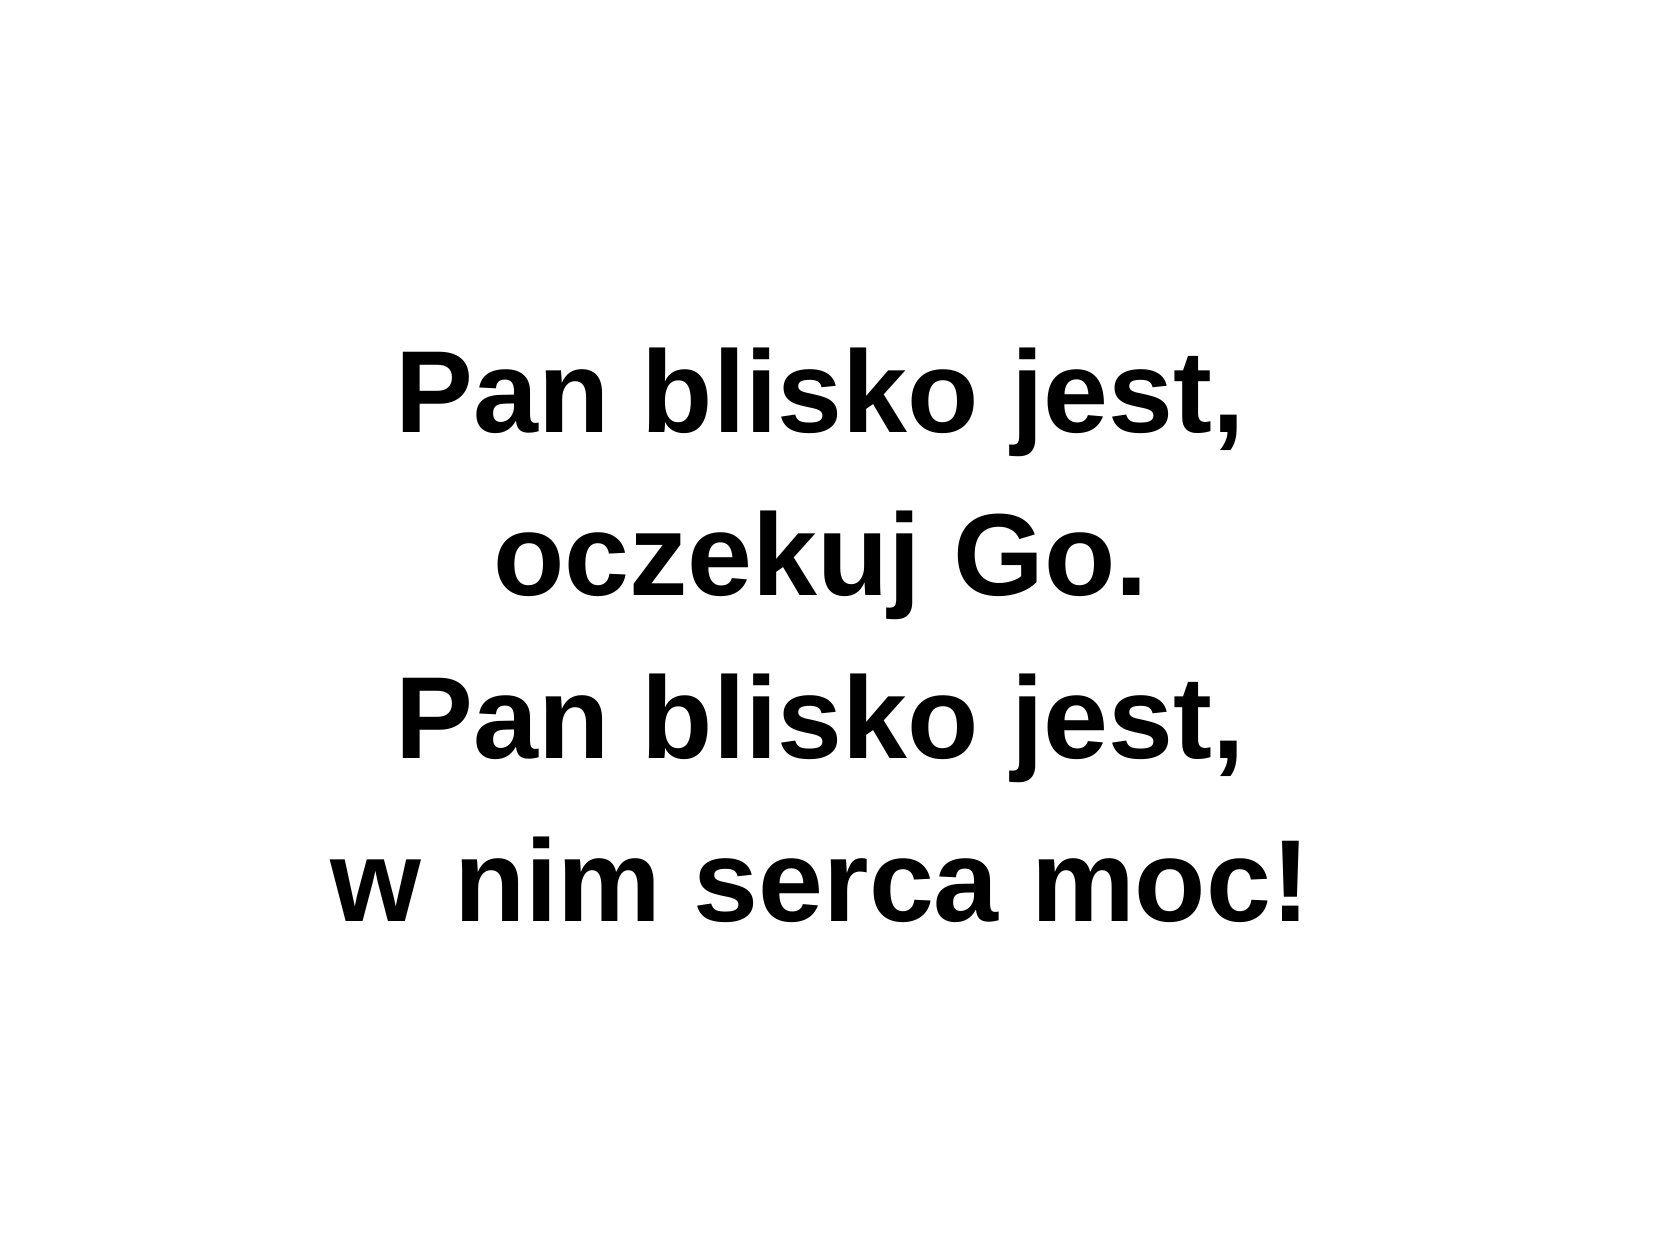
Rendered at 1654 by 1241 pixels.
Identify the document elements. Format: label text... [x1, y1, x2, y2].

subtitle Pan blisko jest, oczekuj Go. Pan blisko jest, w nim serca moc! [0, 0, 1642, 1241]
